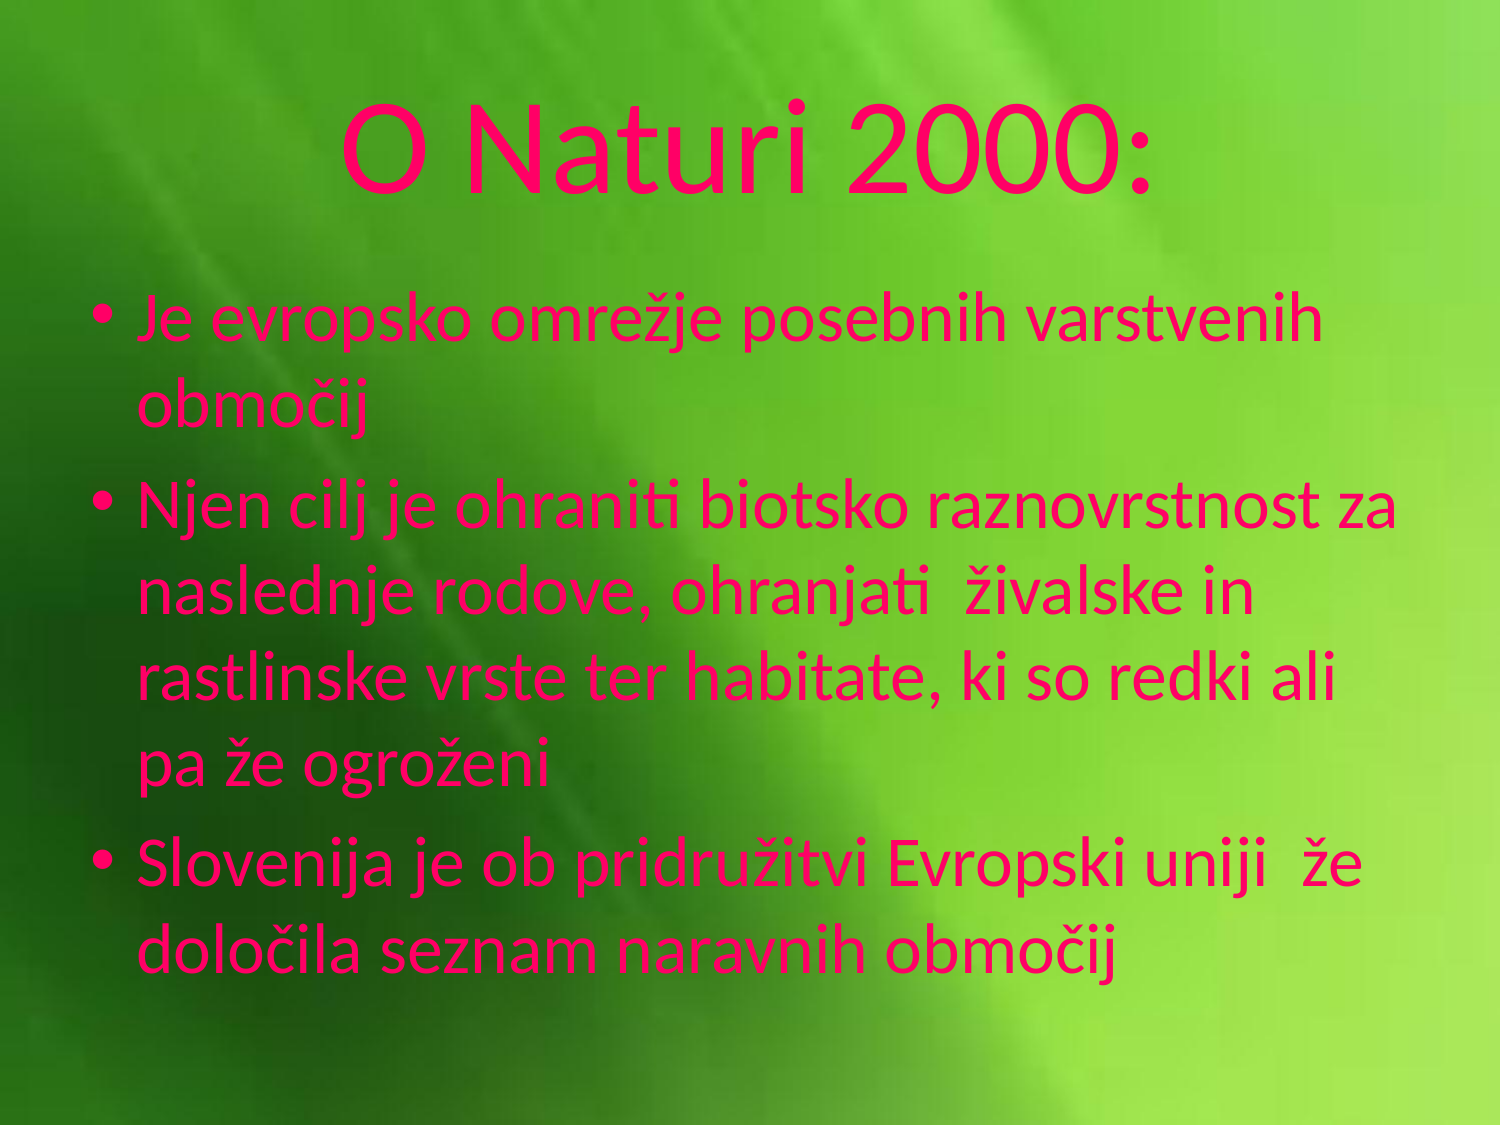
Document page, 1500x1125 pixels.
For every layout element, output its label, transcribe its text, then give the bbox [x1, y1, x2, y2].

picture [0, 0, 1500, 1125]
list Je evropsko omrežje posebnih varstvenih območij Njen cilj je ohraniti biotsko raznovrstnost za naslednje rodove, ohranjati živalske in rastlinske vrste ter habitate, ki so redki ali pa že ogroženi Slovenija je ob pridružitvi Evropski uniji že določila seznam naravnih območij [75, 262, 1425, 1005]
title O Naturi 2000: [75, 45, 1425, 233]
